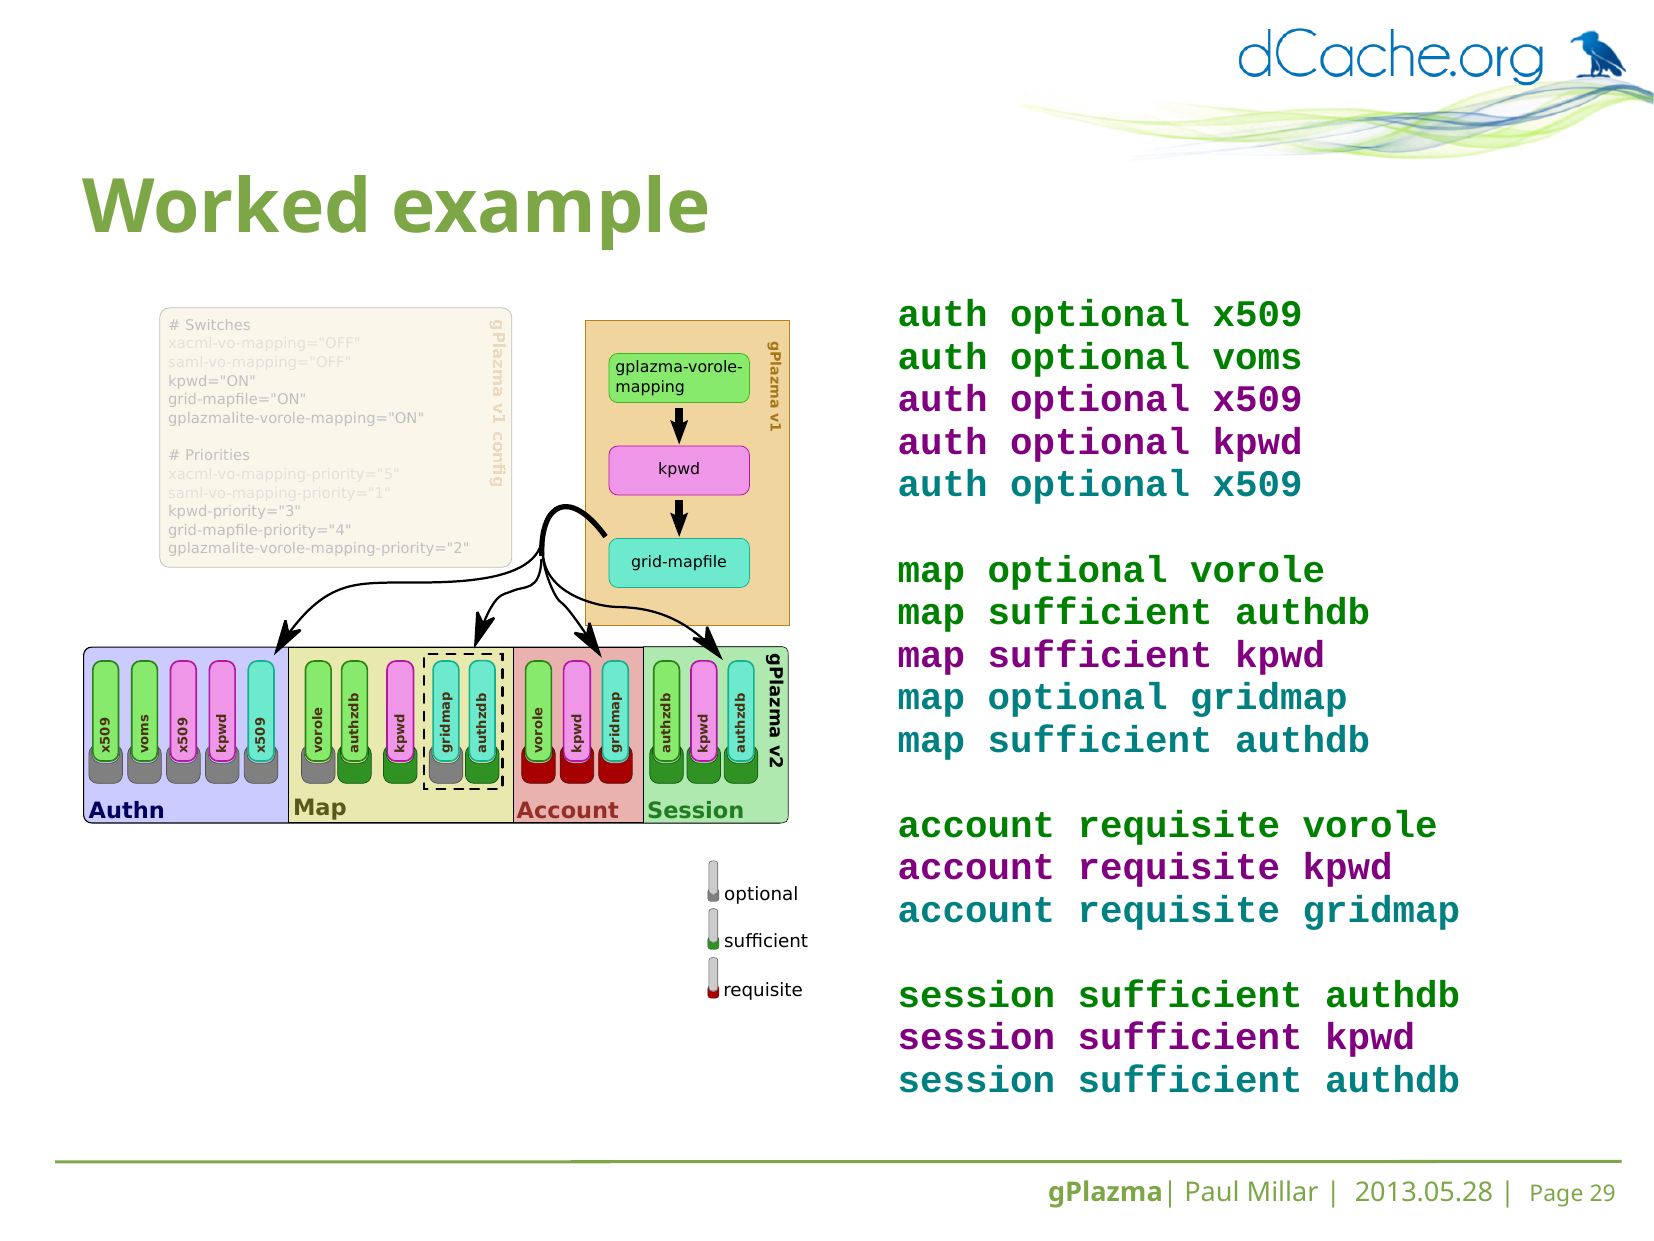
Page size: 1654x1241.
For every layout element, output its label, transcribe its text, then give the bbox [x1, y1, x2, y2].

picture [82, 307, 809, 1018]
title Worked example [82, 155, 1605, 252]
text_box auth optional x509 auth optional voms auth optional x509 auth optional kpwd auth optional x509 map optional vorole map sufficient authdb map sufficient kpwd map optional gridmap map sufficient authdb account requisite vorole account requisite kpwd account requisite gridmap session sufficient authdb session sufficient kpwd session sufficient authdb [882, 288, 1610, 1111]
picture [956, 16, 1654, 169]
